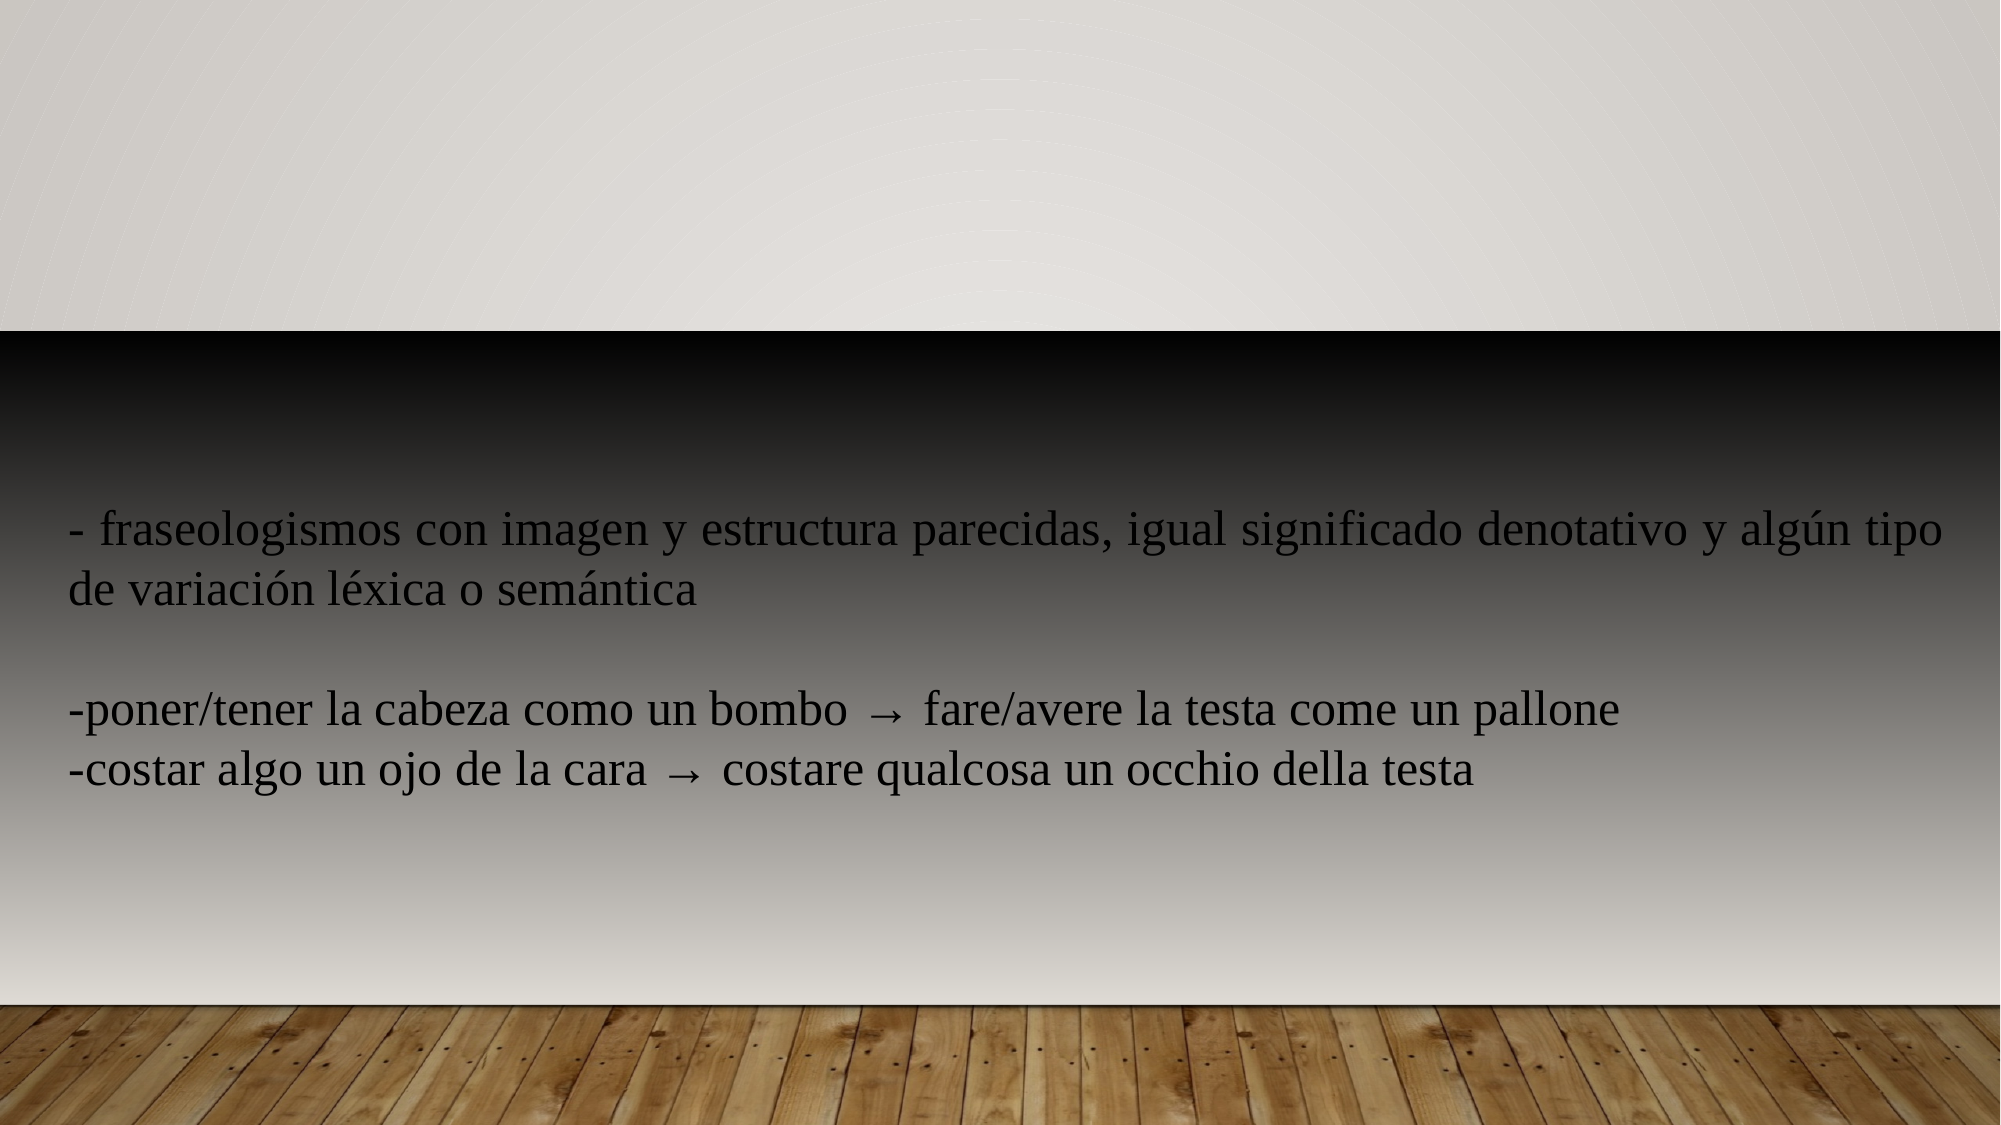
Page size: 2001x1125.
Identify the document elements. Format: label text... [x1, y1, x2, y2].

text_box - fraseologismos con imagen y estructura parecidas, igual significado denotativo y algún tipo de variación léxica o semántica -poner/tener la cabeza como un bombo → fare/avere la testa come un pallone -costar algo un ojo de la cara → costare qualcosa un occhio della testa [53, 487, 2000, 1125]
